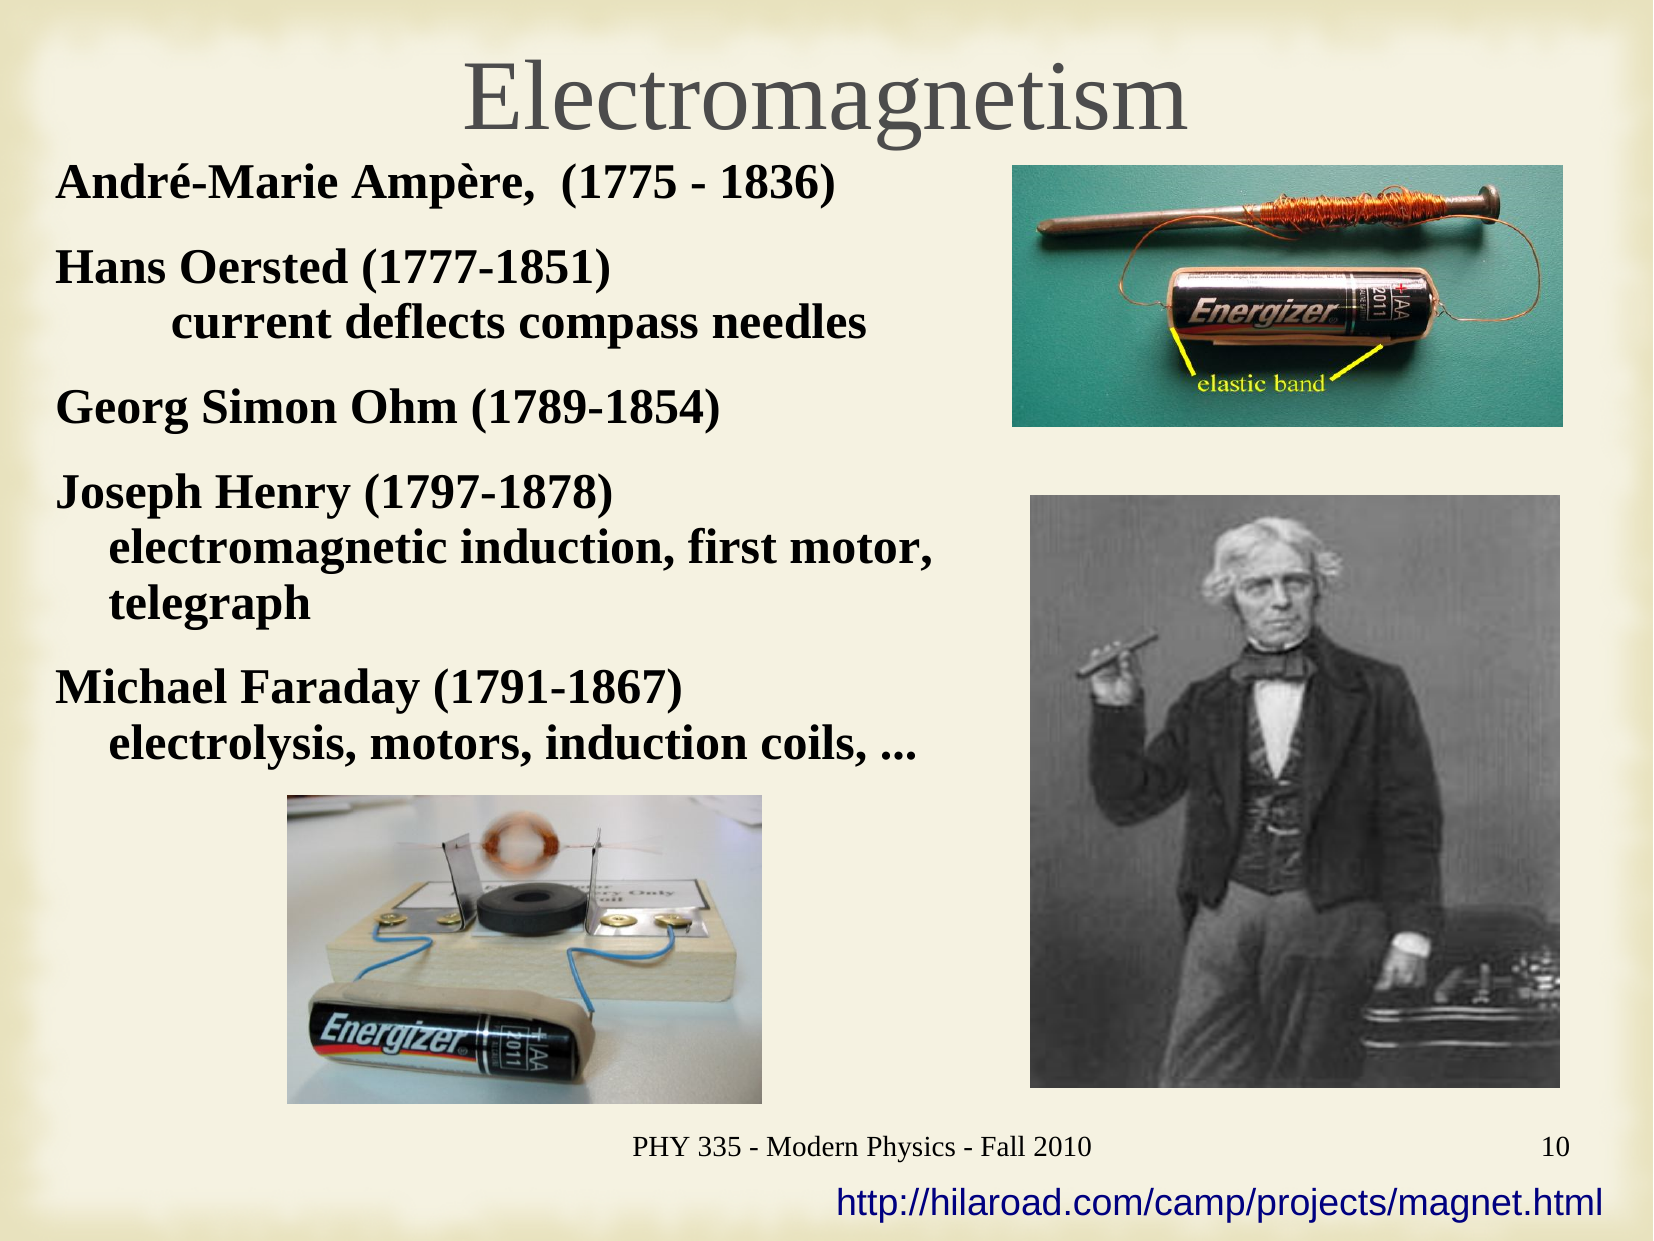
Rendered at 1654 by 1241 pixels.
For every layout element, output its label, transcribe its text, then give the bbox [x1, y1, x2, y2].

text_box http://hilaroad.com/camp/projects/magnet.html [821, 1174, 1619, 1233]
title Electromagnetism [82, 0, 1571, 193]
picture [0, 0, 1653, 1241]
list André-Marie Ampère, (1775 - 1836) Hans Oersted (1777-1851) current deflects compass needles Georg Simon Ohm (1789-1854) Joseph Henry (1797-1878) electromagnetic induction, first motor, telegraph Michael Faraday (1791-1867) electrolysis, motors, induction coils, ... [37, 154, 938, 804]
